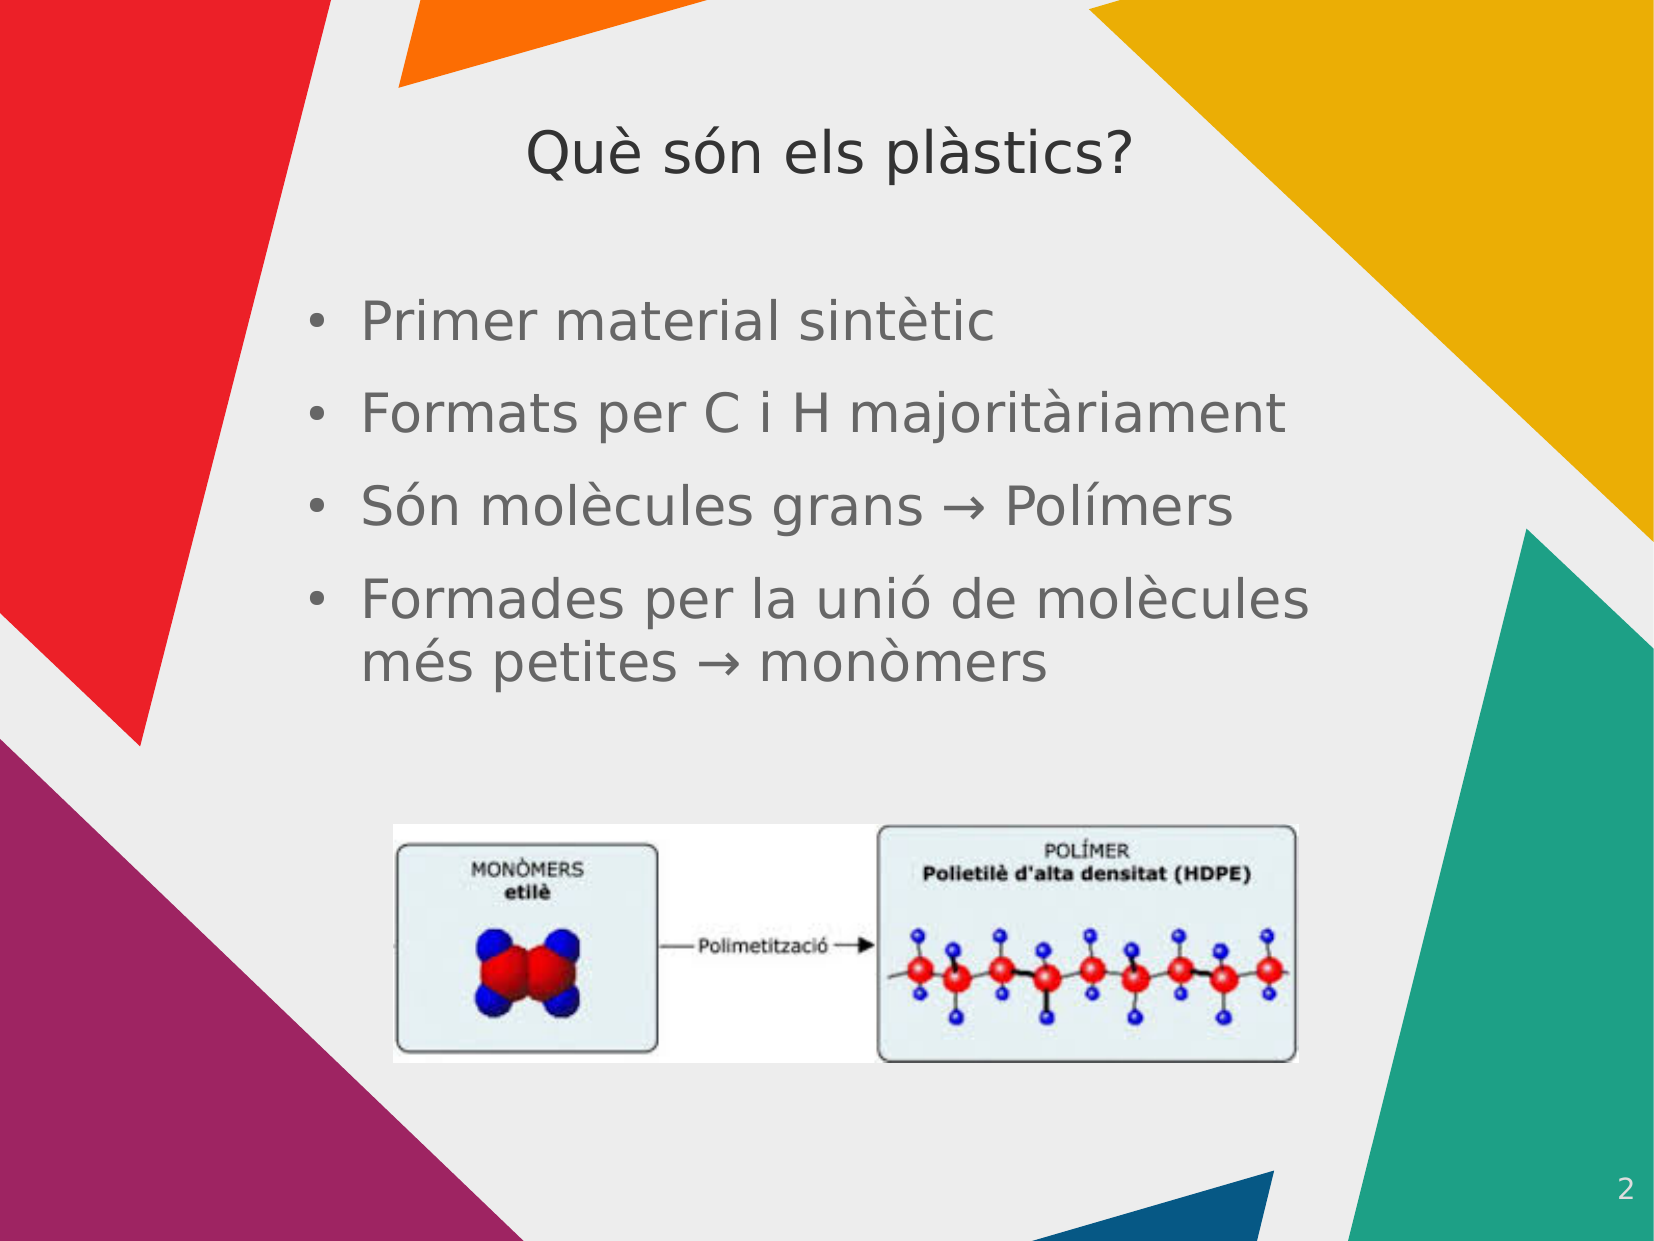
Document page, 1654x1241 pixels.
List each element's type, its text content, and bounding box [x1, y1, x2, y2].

list Primer material sintètic Formats per C i H majoritàriament Són molècules grans → Polímers Formades per la unió de molècules més petites → monòmers [289, 290, 1372, 1090]
title Què són els plàstics? [289, 49, 1372, 257]
picture [393, 824, 1299, 1063]
